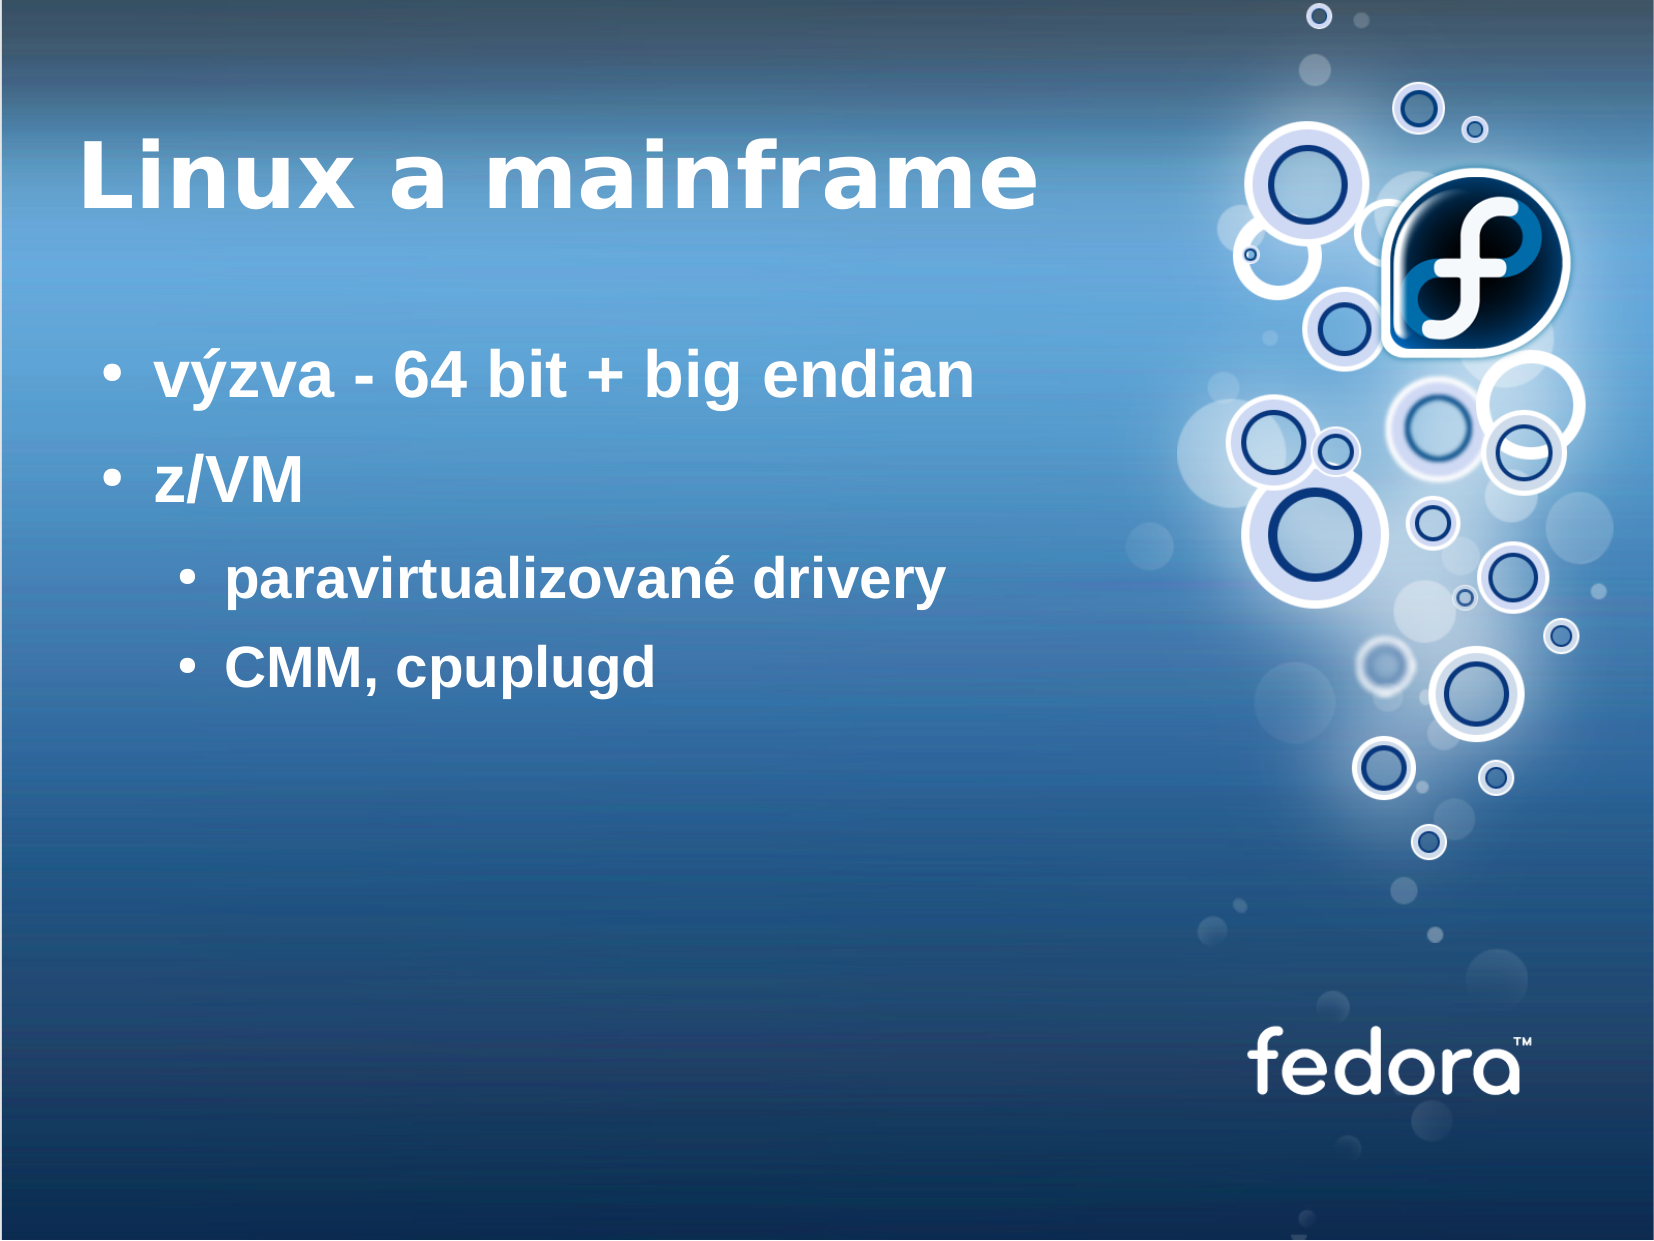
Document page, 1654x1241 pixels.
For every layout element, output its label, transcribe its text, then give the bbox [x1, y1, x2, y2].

list výzva - 64 bit + big endian z/VM paravirtualizované drivery CMM, cpuplugd [82, 337, 1388, 1142]
picture [1, 0, 1654, 1240]
title Linux a mainframe [76, 80, 1565, 273]
